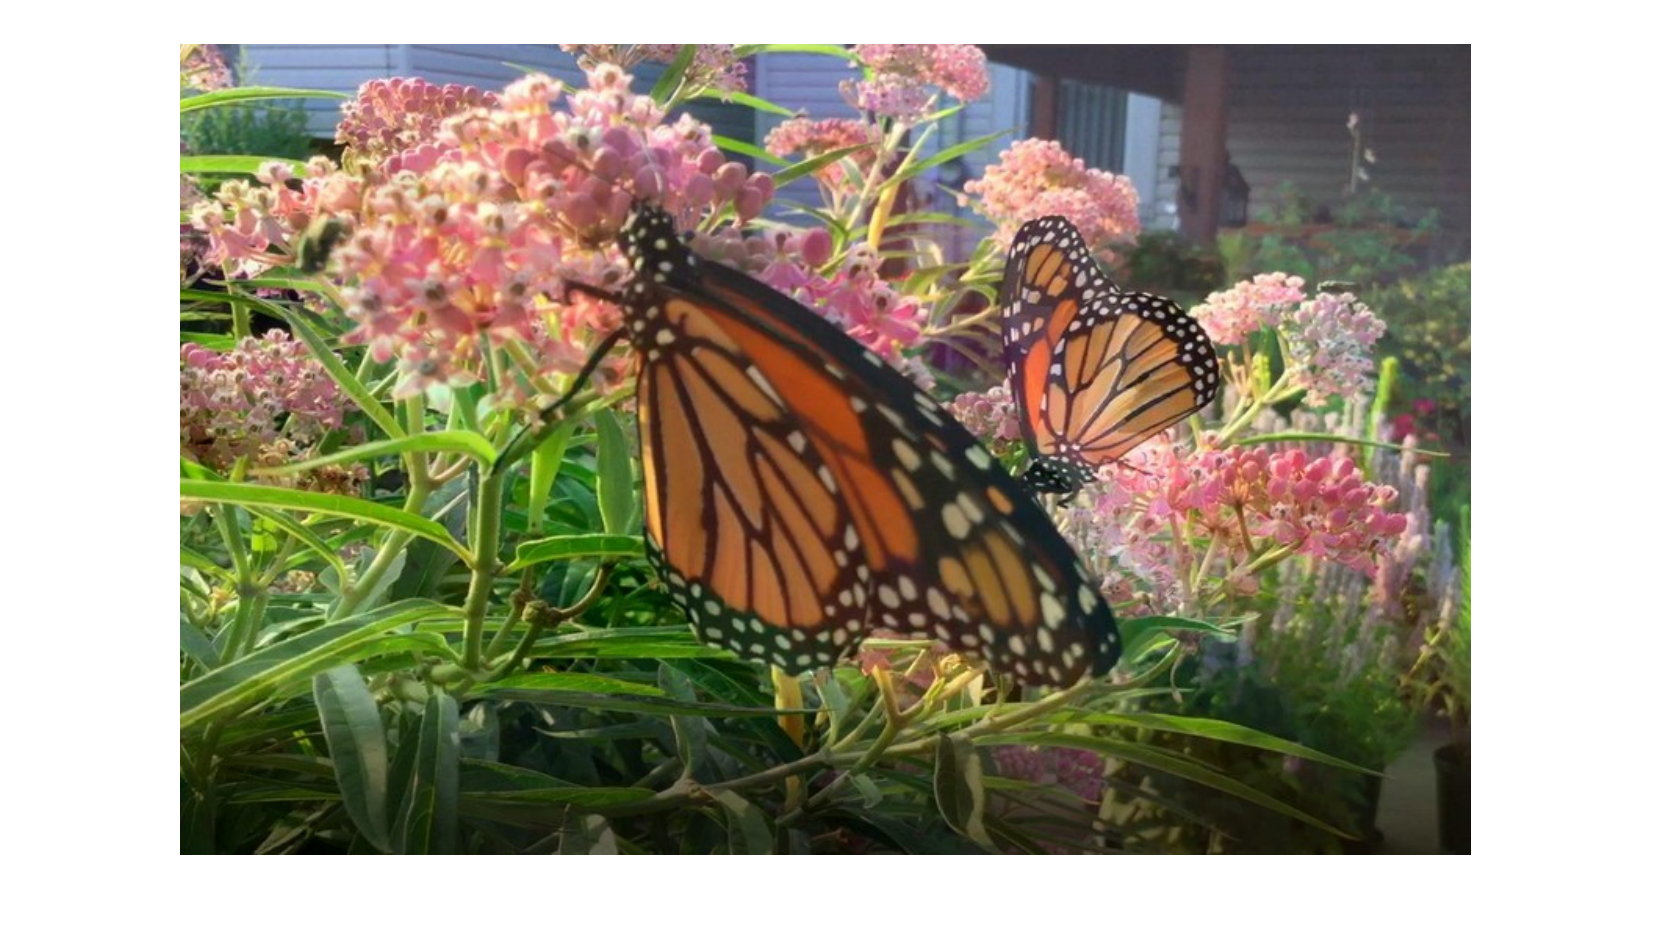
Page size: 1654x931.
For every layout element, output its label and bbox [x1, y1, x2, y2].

picture [180, 44, 1471, 856]
